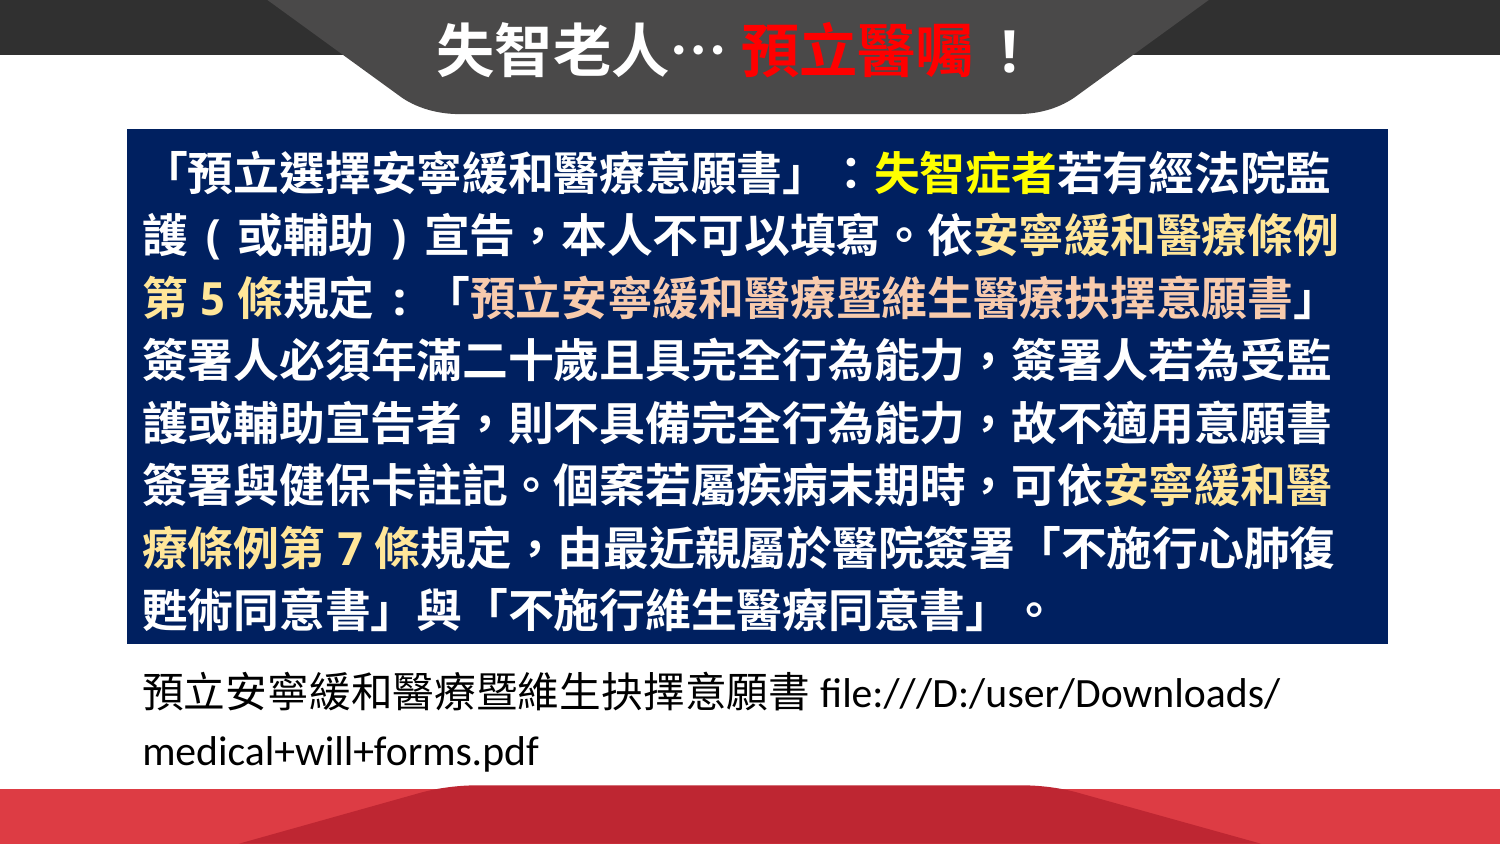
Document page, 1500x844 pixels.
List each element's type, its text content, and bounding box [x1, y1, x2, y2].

text_box 預立安寧緩和醫療暨維生抉擇意願書file:///D:/user/Downloads/medical+will+forms.pdf [127, 650, 1355, 781]
text_box [0, 0, 1500, 109]
text_box 失智老人… 預立醫囑 ! [421, 6, 1052, 123]
text_box 「預立選擇安寧緩和醫療意願書」：失智症者若有經法院監護(或輔助)宣告，本人不可以填寫。依安寧緩和醫療條例第5條規定:「預立安寧緩和醫療暨維生醫療抉擇意願書」簽署人必須年滿二十歲且具完全行為能力，簽署人若為受監護或輔助宣告者，則不具備完全行為能力，故不適用意願書簽署與健保卡註記。個案若屬疾病末期時，可依安寧緩和醫療條例第7條規定，由最近親屬於醫院簽署「不施行心肺復甦術同意書」與「不施行維生醫療同意書」。 [127, 129, 1388, 644]
text_box [0, 785, 1500, 844]
